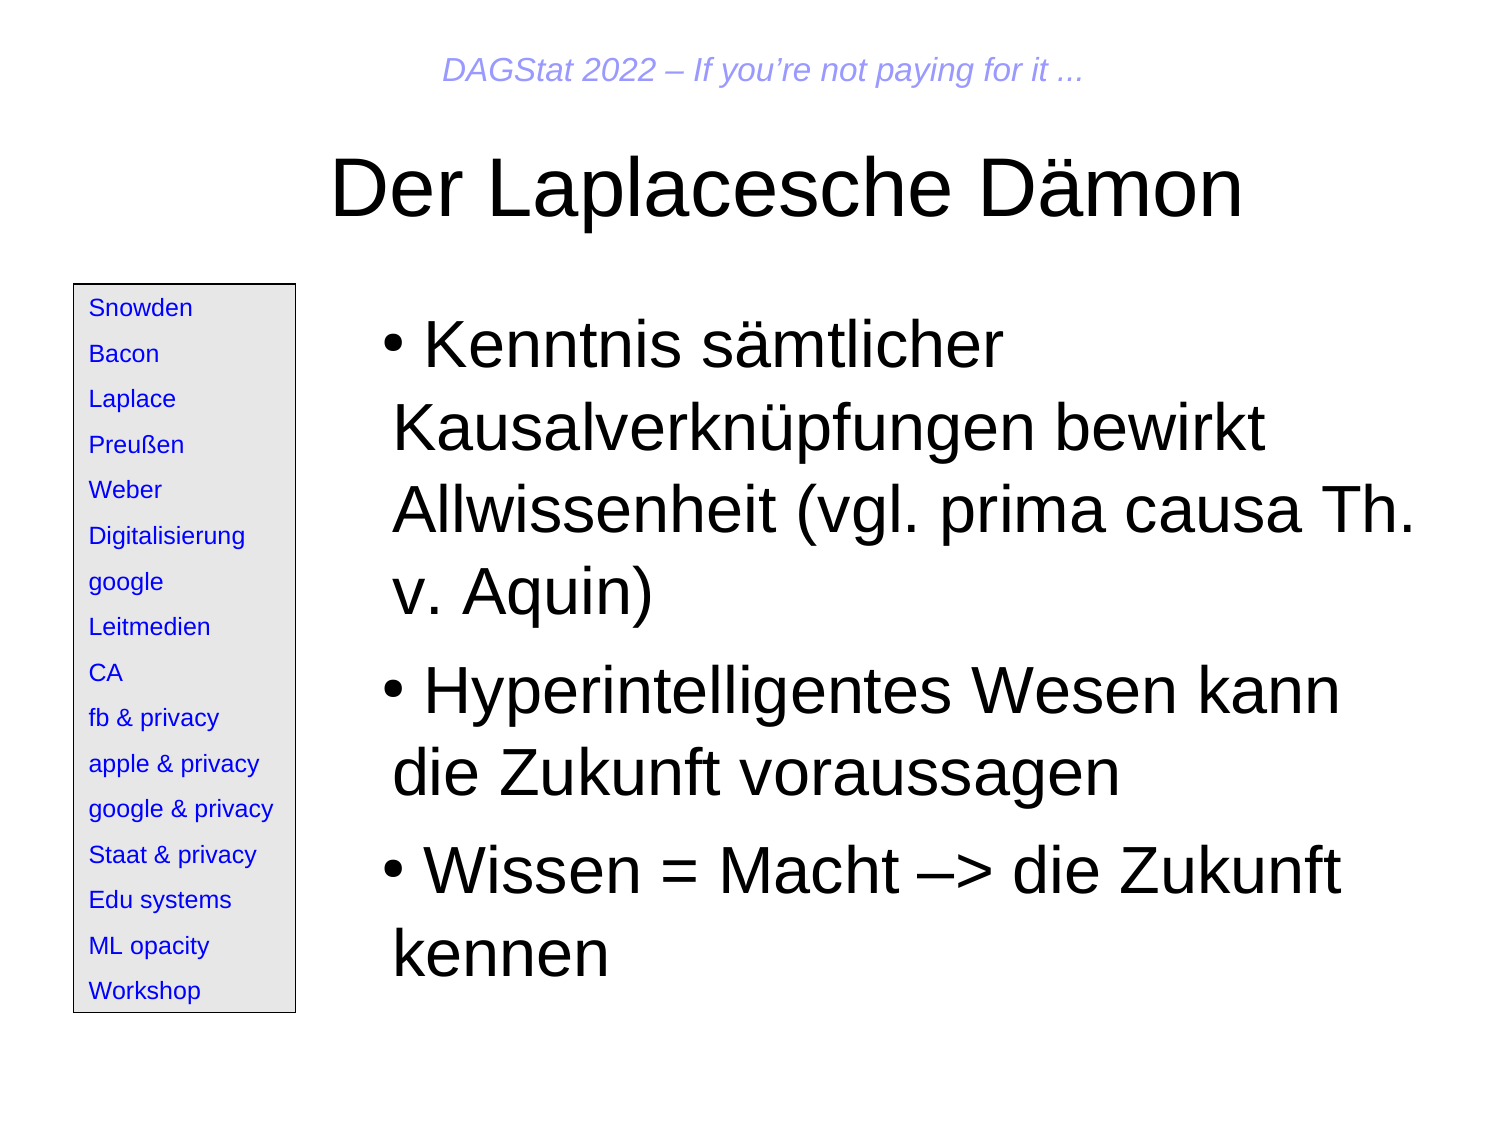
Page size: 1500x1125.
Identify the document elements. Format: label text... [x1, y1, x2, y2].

title Der Laplacesche Dämon [113, 96, 1463, 285]
list Kenntnis sämtlicher Kausalverknüpfungen bewirkt Allwissenheit (vgl. prima causa Th. v. Aquin) Hyperintelligentes Wesen kann die Zukunft voraussagen Wissen = Macht –> die Zukunft kennen [327, 299, 1426, 991]
